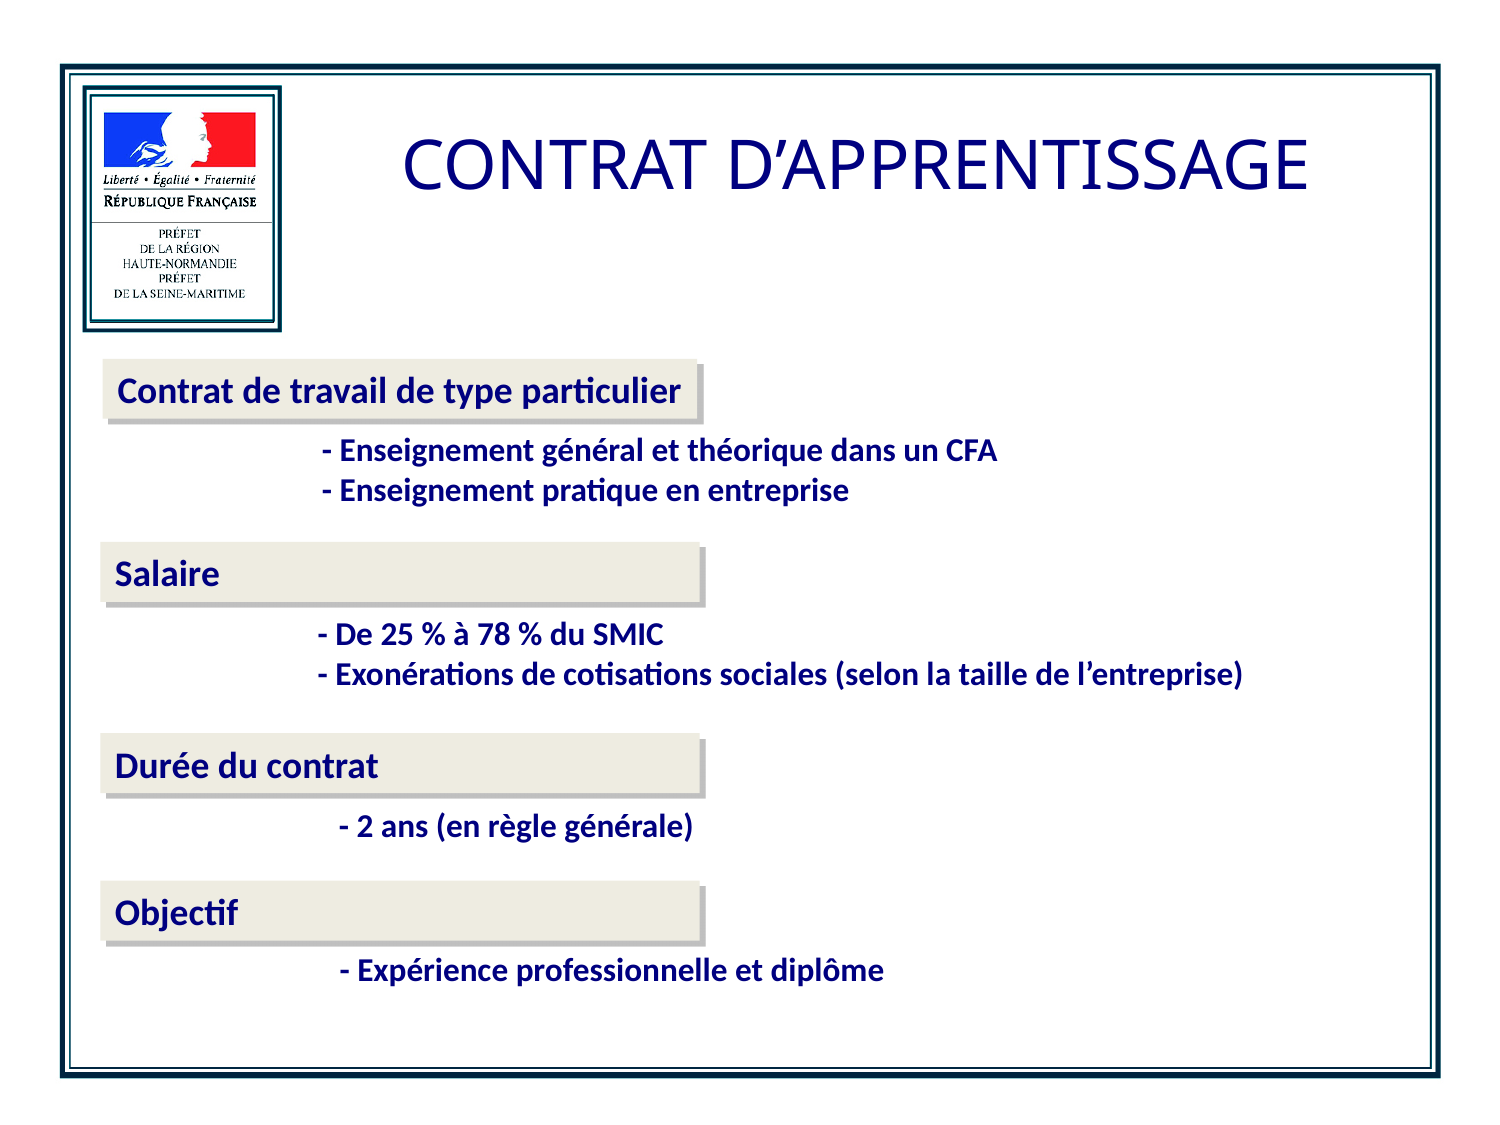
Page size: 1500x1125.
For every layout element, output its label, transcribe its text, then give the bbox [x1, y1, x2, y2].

text_box - Expérience professionnelle et diplôme [324, 941, 900, 997]
text_box Durée du contrat [100, 733, 700, 794]
picture [0, 0, 1500, 1125]
text_box - 2 ans (en règle générale) [324, 796, 710, 852]
text_box Contrat de travail de type particulier [102, 358, 698, 419]
text_box Objectif [100, 880, 700, 941]
text_box CONTRAT D’APPRENTISSAGE [277, 113, 1435, 211]
text_box - De 25 % à 78 % du SMIC - Exonérations de cotisations sociales (selon la taille de l’entreprise) [302, 604, 1261, 700]
text_box Salaire [100, 541, 700, 602]
text_box - Enseignement général et théorique dans un CFA - Enseignement pratique en entreprise [307, 420, 1014, 516]
